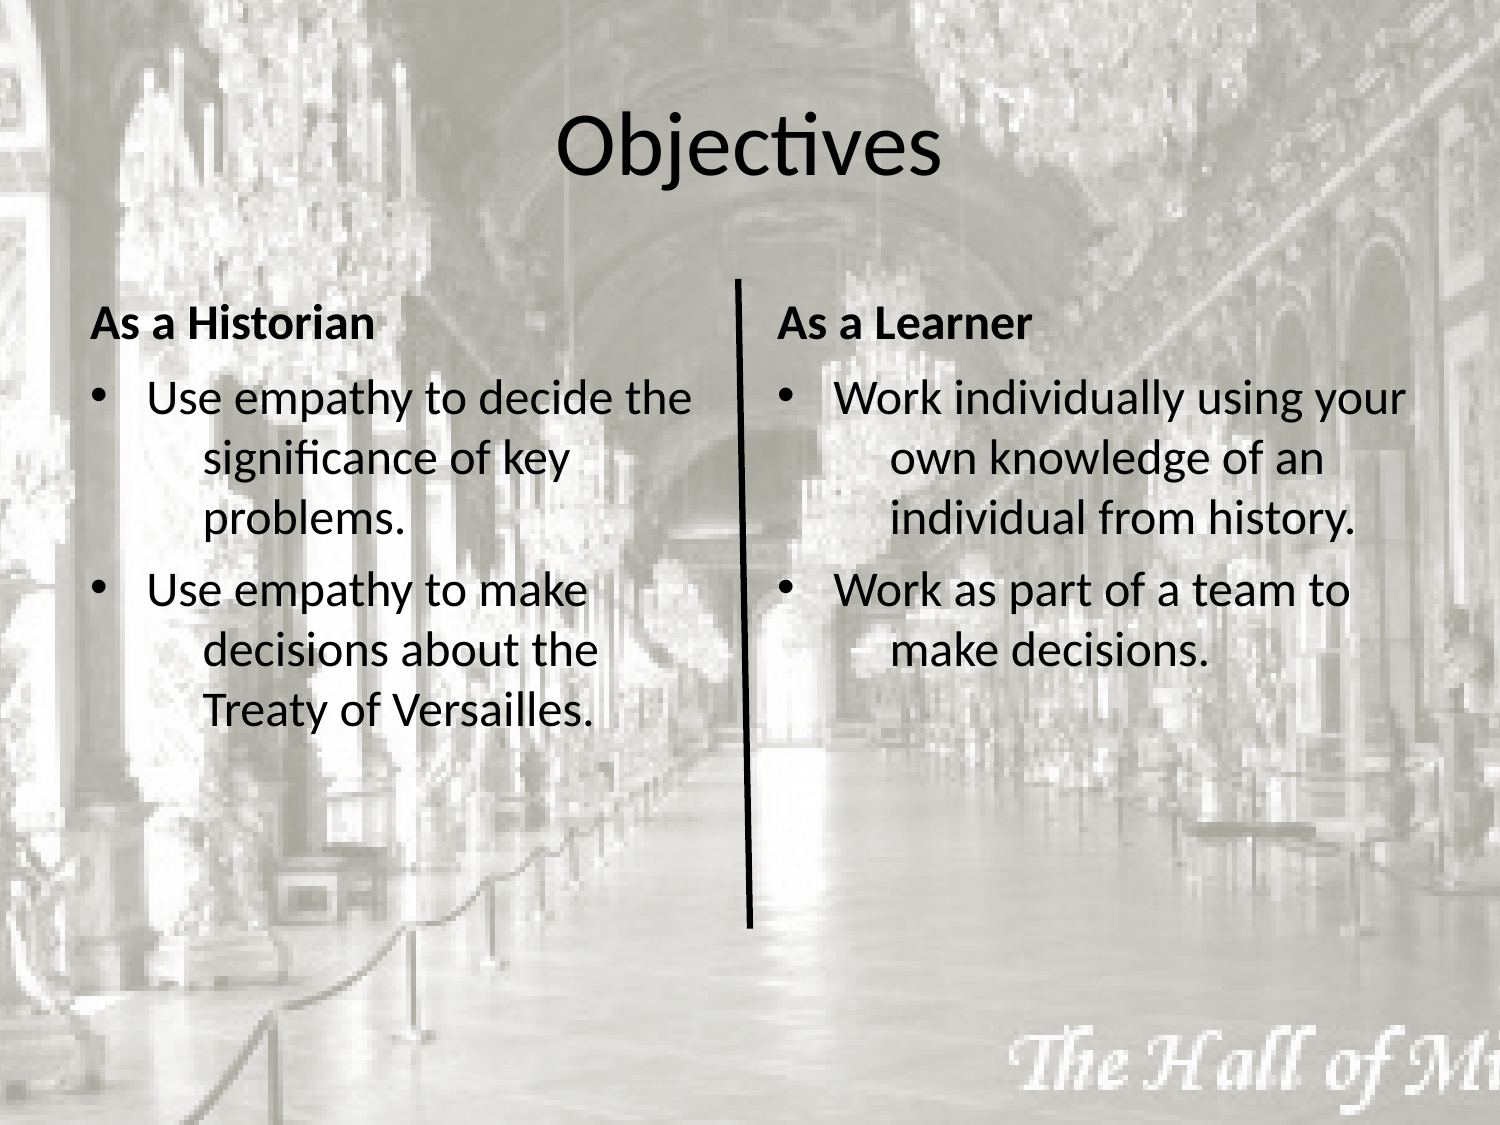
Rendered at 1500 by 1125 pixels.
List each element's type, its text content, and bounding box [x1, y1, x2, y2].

list Work individually using your own knowledge of an individual from history. Work as part of a team to make decisions. [761, 356, 1426, 1005]
list Use empathy to decide the significance of key problems. Use empathy to make decisions about the Treaty of Versailles. [75, 356, 738, 1005]
list As a Historian [75, 251, 738, 356]
title Objectives [75, 45, 1426, 233]
list As a Learner [761, 251, 1426, 356]
picture [0, 0, 1500, 1125]
